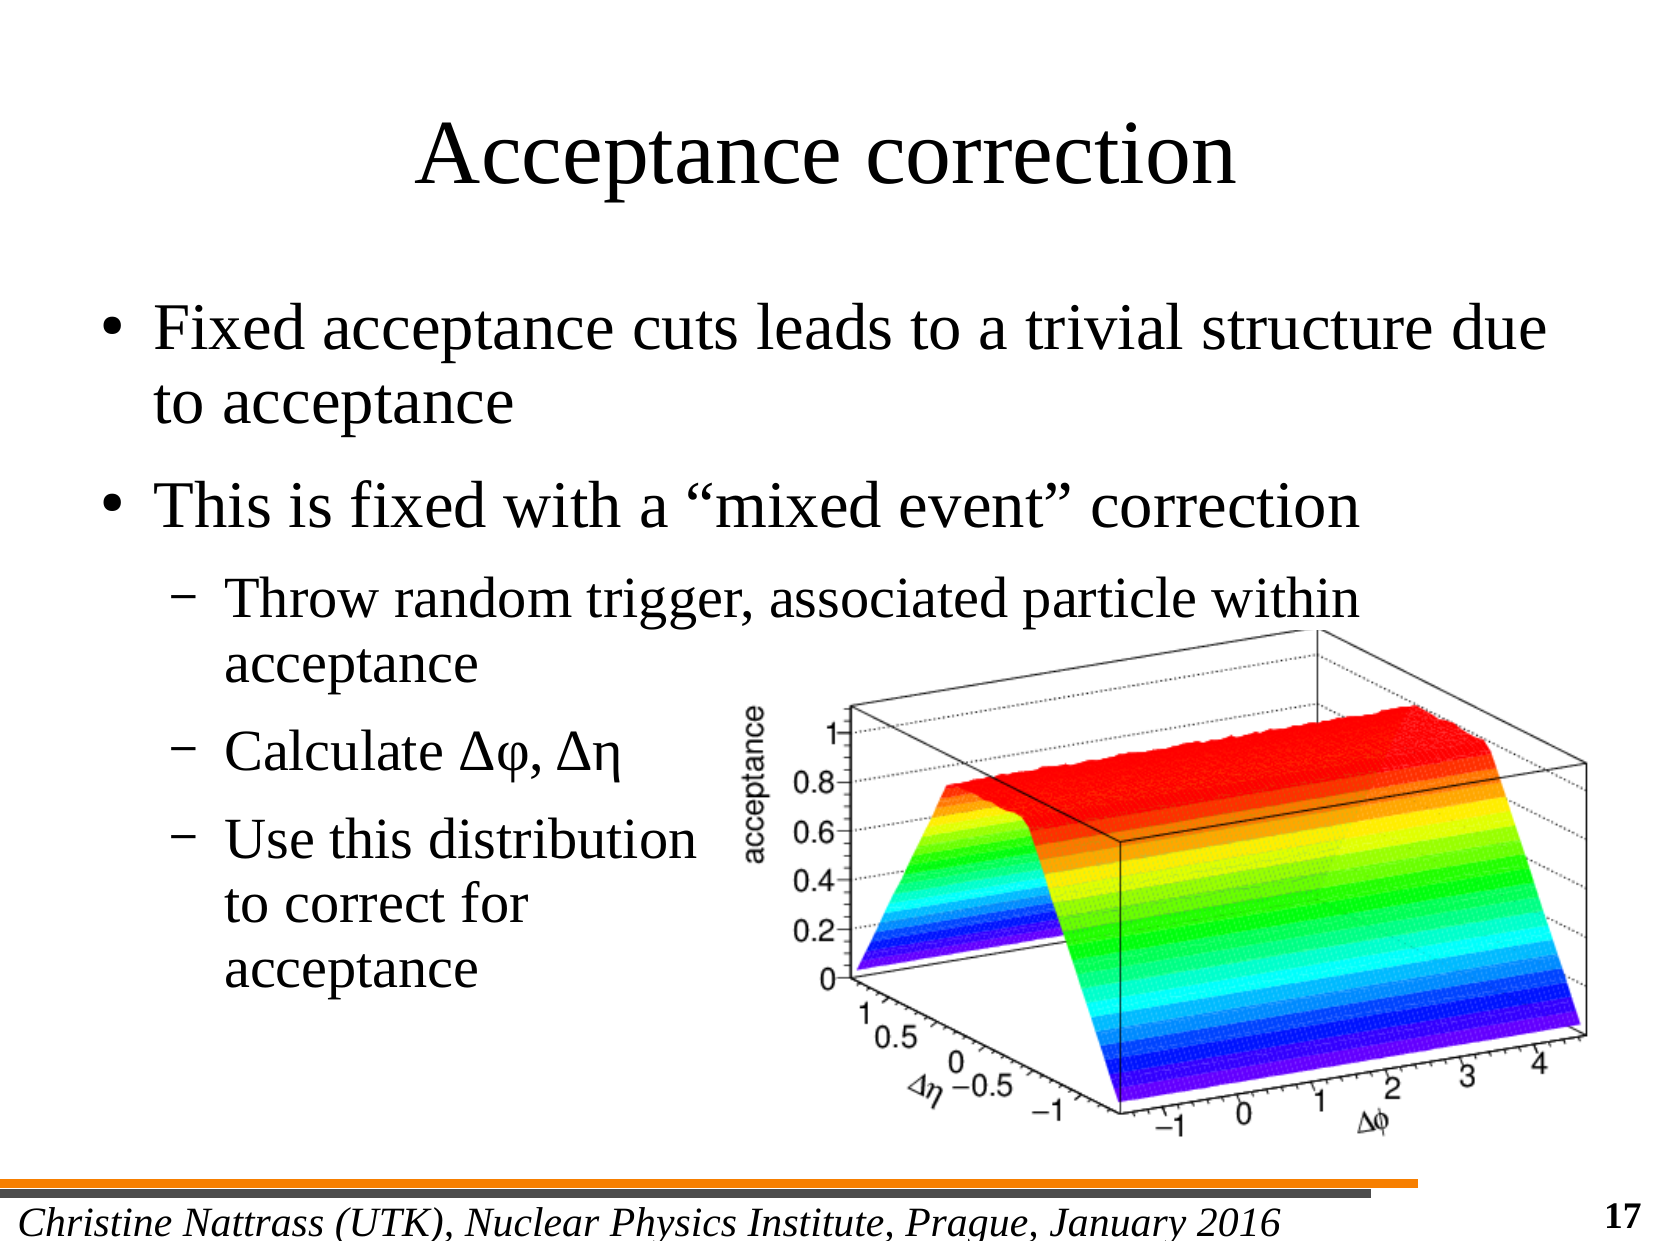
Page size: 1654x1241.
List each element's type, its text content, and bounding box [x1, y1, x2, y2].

picture [319, 585, 1636, 1241]
list Fixed acceptance cuts leads to a trivial structure due to acceptance This is fixed with a “mixed event” correction Throw random trigger, associated particle within acceptance Calculate Δφ, Δη Use this distribution to correct for acceptance [82, 290, 1571, 1010]
title Acceptance correction [82, 49, 1571, 257]
